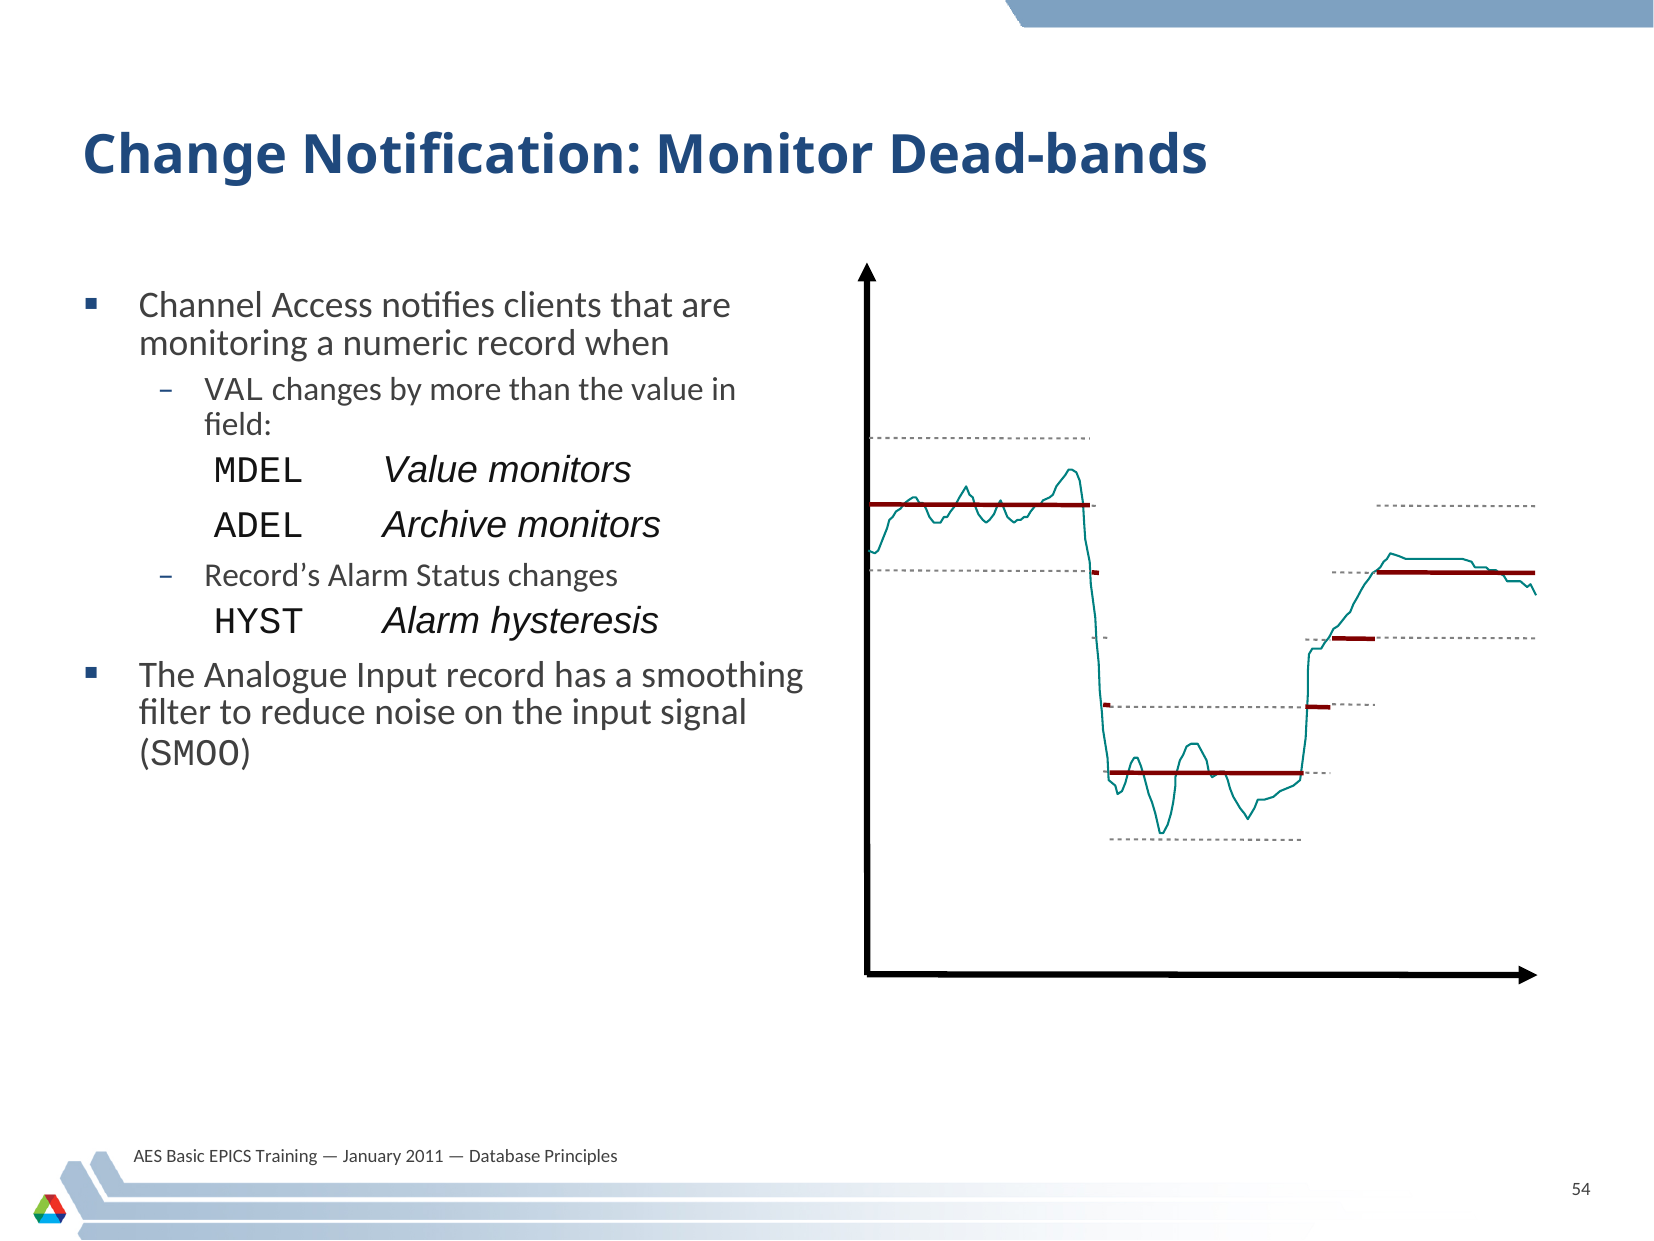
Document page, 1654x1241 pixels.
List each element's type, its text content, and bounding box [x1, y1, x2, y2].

title Change Notification: Monitor Dead-bands [82, 121, 1571, 185]
picture [0, 1143, 1654, 1240]
list Channel Access notifies clients that are monitoring a numeric record when VAL changes by more than the value in field: MDEL Value monitors ADEL Archive monitors Record’s Alarm Status changes HYST Alarm hysteresis The Analogue Input record has a smoothing filter to reduce noise on the input signal (SMOO) [82, 289, 809, 1108]
picture [0, 0, 1654, 29]
